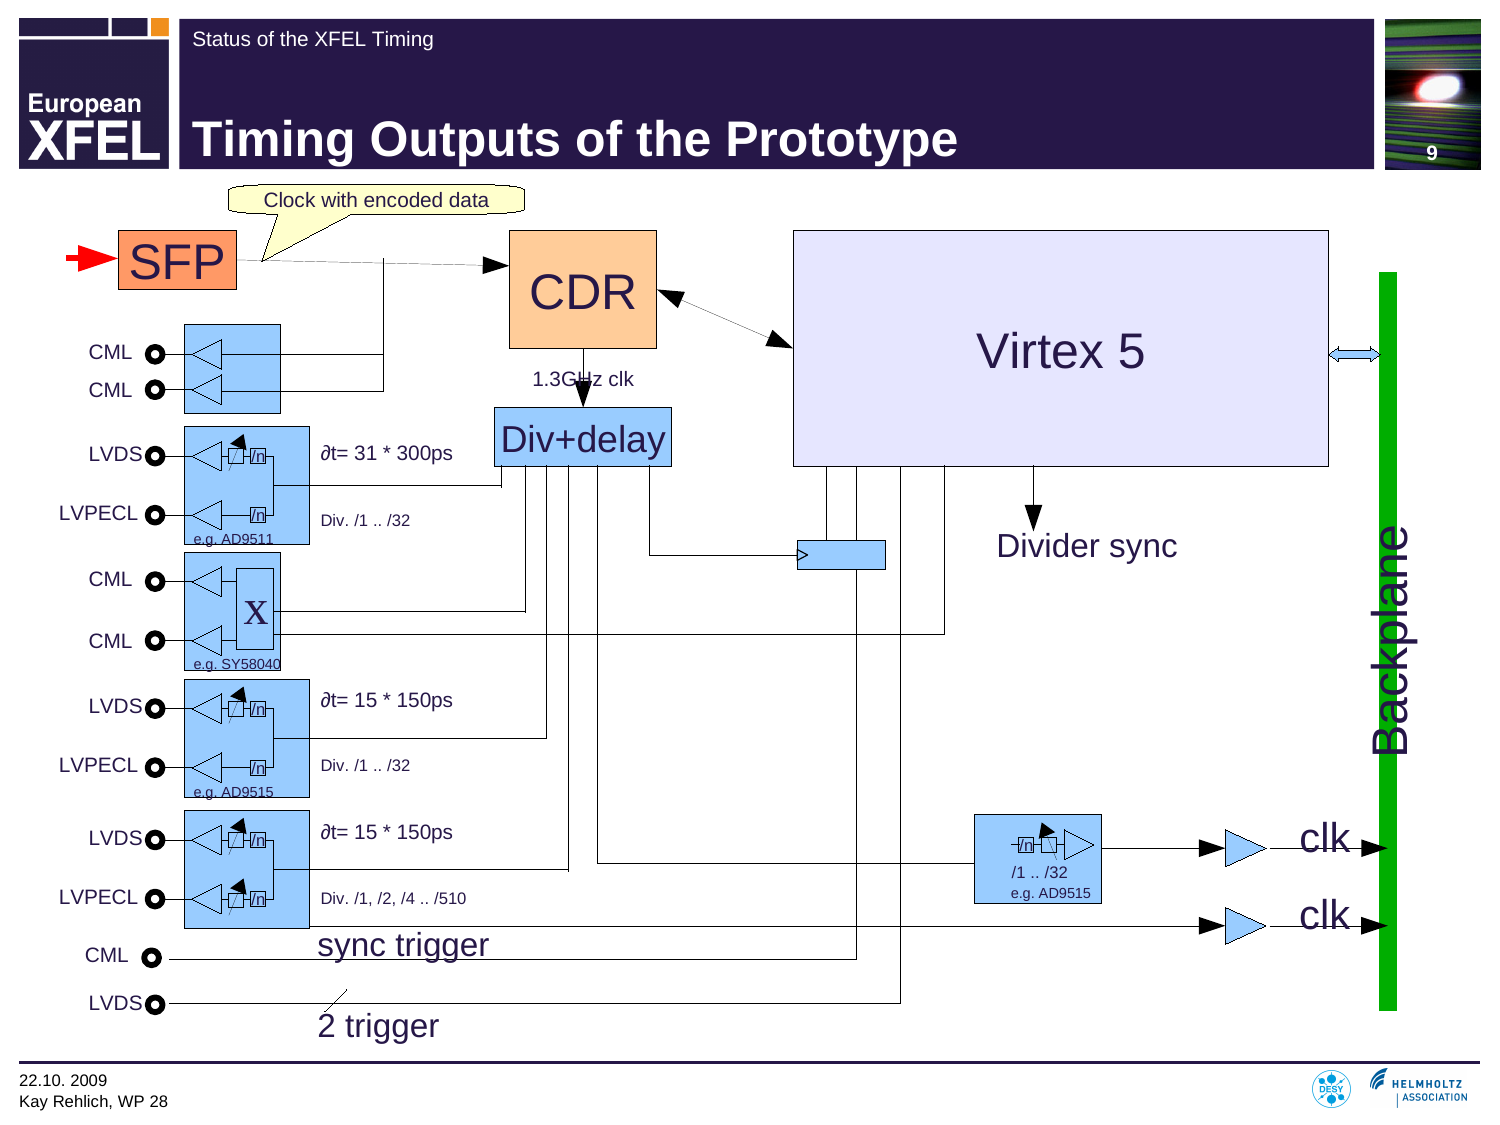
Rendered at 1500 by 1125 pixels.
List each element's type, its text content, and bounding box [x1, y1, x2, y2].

text_box [184, 810, 310, 929]
text_box e.g. AD9511 [178, 522, 288, 555]
text_box e.g. SY58040 [178, 648, 297, 681]
text_box [266, 486, 310, 545]
picture [1370, 1068, 1467, 1108]
text_box Div. /1 .. /32 [305, 501, 424, 537]
title Timing Outputs of the Prototype [191, 110, 1375, 168]
text_box /n [250, 891, 266, 907]
text_box [184, 679, 310, 775]
text_box Clock with encoded data [228, 184, 525, 262]
text_box Div. /1, /2, /4 .. /510 [305, 880, 479, 916]
picture [1385, 19, 1481, 170]
text_box [266, 739, 310, 798]
text_box sync trigger [302, 915, 505, 975]
text_box /n [1018, 837, 1034, 853]
text_box LVDS [73, 685, 157, 726]
text_box [1328, 346, 1381, 362]
text_box ∂t= 15 * 150ps [305, 811, 470, 859]
text_box LVPECL [44, 492, 153, 532]
picture [19, 18, 169, 169]
text_box /n [250, 760, 266, 775]
text_box x [228, 567, 284, 643]
text_box CDR [509, 230, 657, 349]
text_box [1225, 829, 1267, 867]
text_box e.g. AD9515 [996, 876, 1108, 910]
text_box LVPECL [44, 744, 153, 785]
text_box CML [73, 331, 148, 369]
text_box [1225, 907, 1266, 945]
text_box Virtex 5 [793, 230, 1329, 467]
text_box Div. /1 .. /32 [305, 747, 424, 783]
text_box ∂t= 31 * 300ps [305, 432, 470, 480]
text_box CML [73, 620, 148, 660]
text_box [184, 324, 281, 414]
text_box CML [73, 558, 148, 599]
text_box /n [250, 832, 266, 848]
text_box clk [1284, 803, 1403, 868]
text_box clk [1284, 880, 1403, 946]
text_box /1 .. /32 [996, 854, 1084, 890]
text_box /n [250, 448, 266, 464]
text_box LVDS [73, 816, 157, 857]
text_box [184, 426, 310, 522]
text_box LVDS [73, 433, 157, 473]
text_box ∂t= 15 * 150ps [305, 679, 470, 727]
text_box LVPECL [44, 876, 153, 916]
text_box Divider sync [981, 516, 1193, 576]
text_box /n [250, 701, 266, 717]
text_box CML [70, 934, 144, 975]
text_box LVDS [73, 981, 157, 1022]
text_box Div+delay [494, 407, 672, 467]
text_box /n [250, 507, 266, 522]
text_box [797, 540, 886, 570]
text_box e.g. AD9515 [178, 775, 289, 808]
text_box SFP [118, 230, 237, 290]
text_box 2 trigger [302, 996, 455, 1056]
text_box CML [73, 369, 148, 409]
text_box [184, 555, 281, 650]
text_box [974, 814, 1102, 904]
picture [1310, 1068, 1353, 1110]
